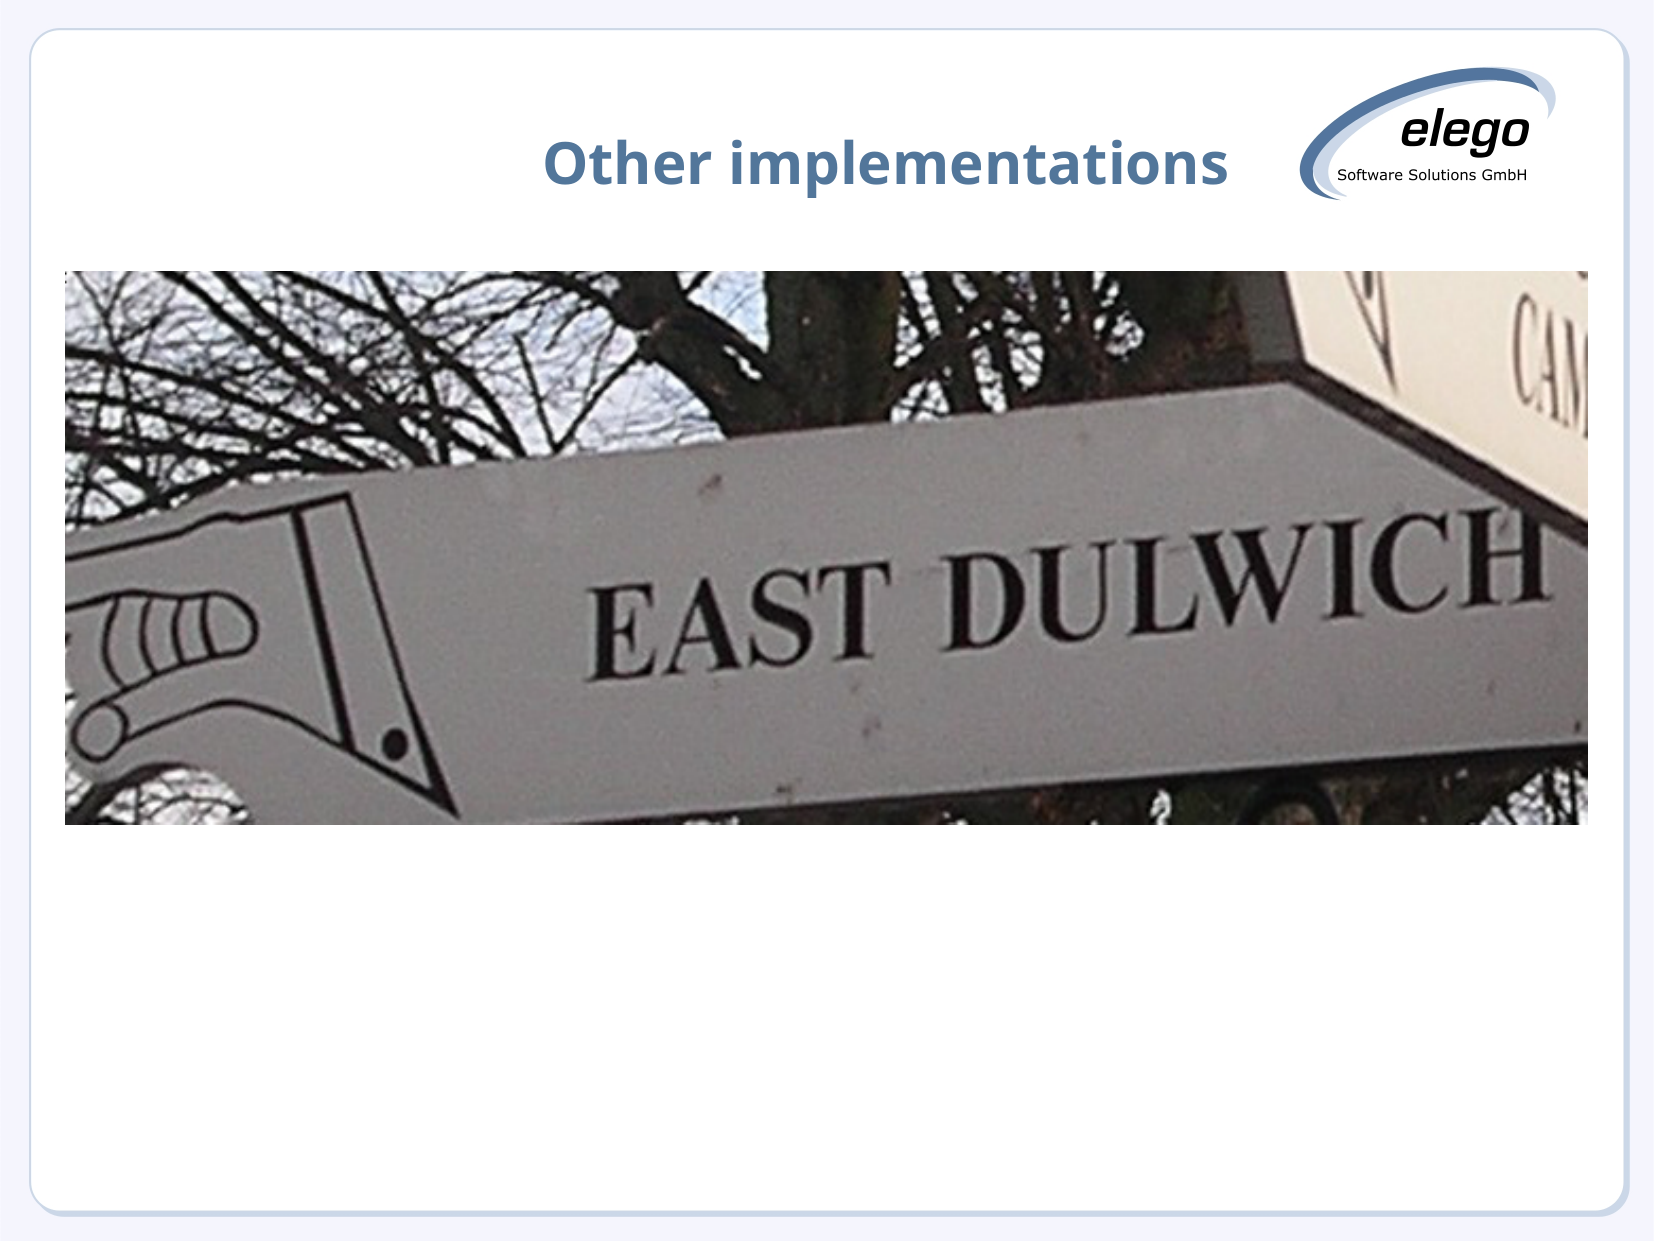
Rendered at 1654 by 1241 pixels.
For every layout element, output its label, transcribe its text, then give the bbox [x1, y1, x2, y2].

picture [0, 0, 1654, 1241]
title Other implementations [141, 128, 1630, 197]
